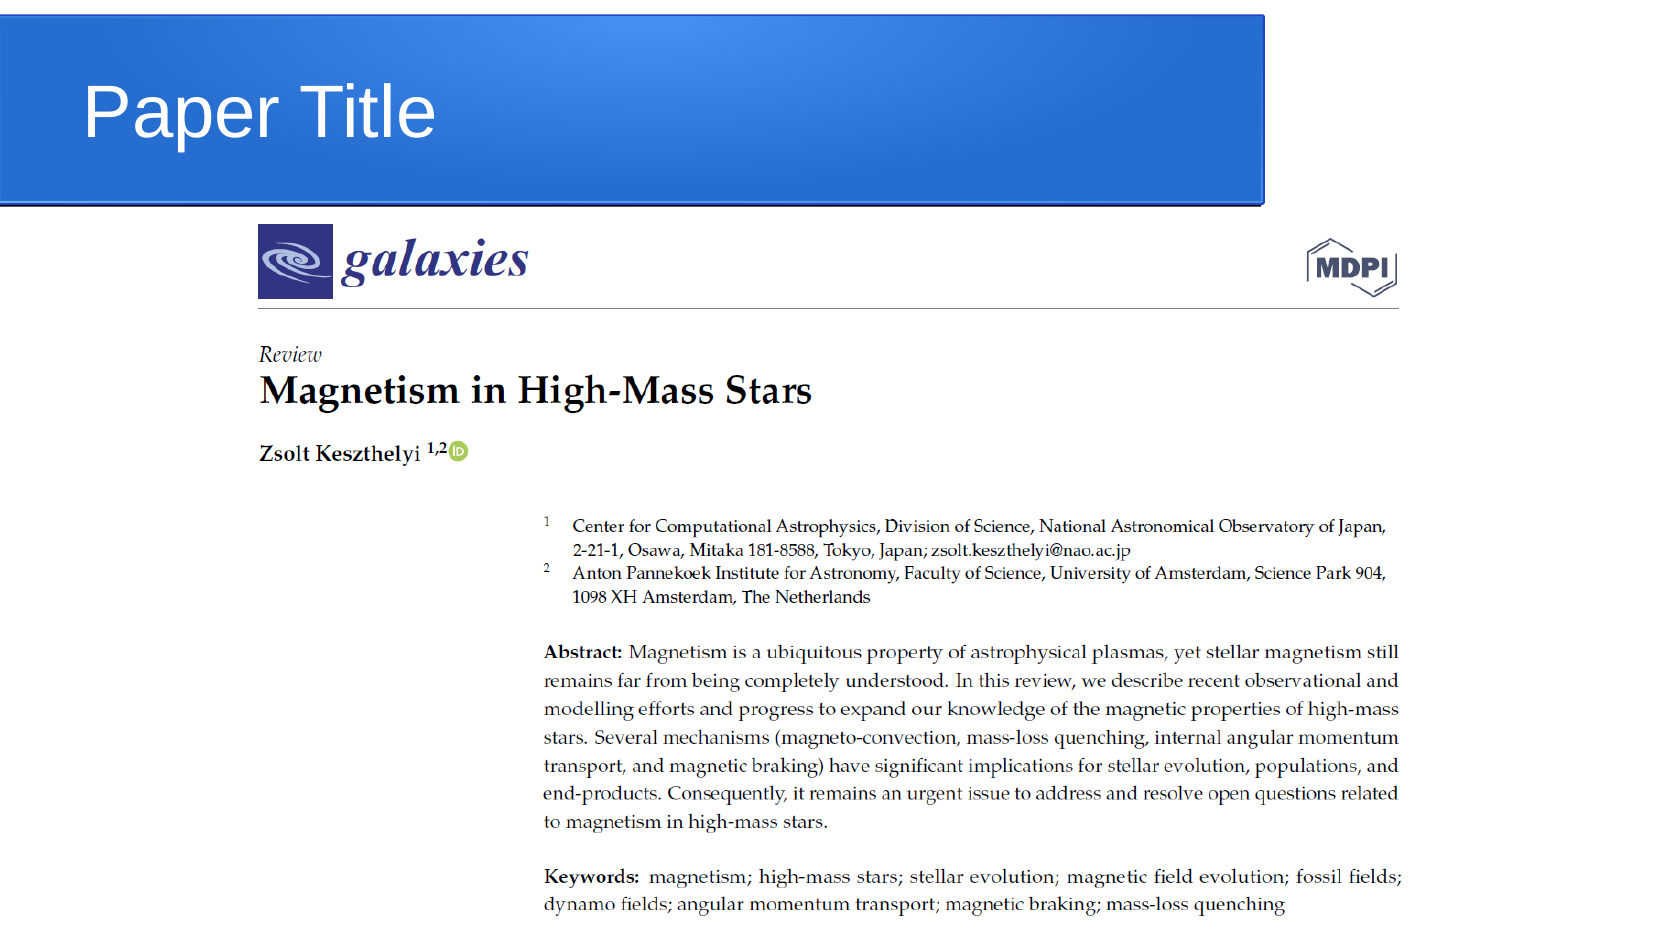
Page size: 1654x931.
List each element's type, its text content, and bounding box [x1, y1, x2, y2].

picture [244, 210, 1426, 931]
title Paper Title [82, 35, 1235, 189]
